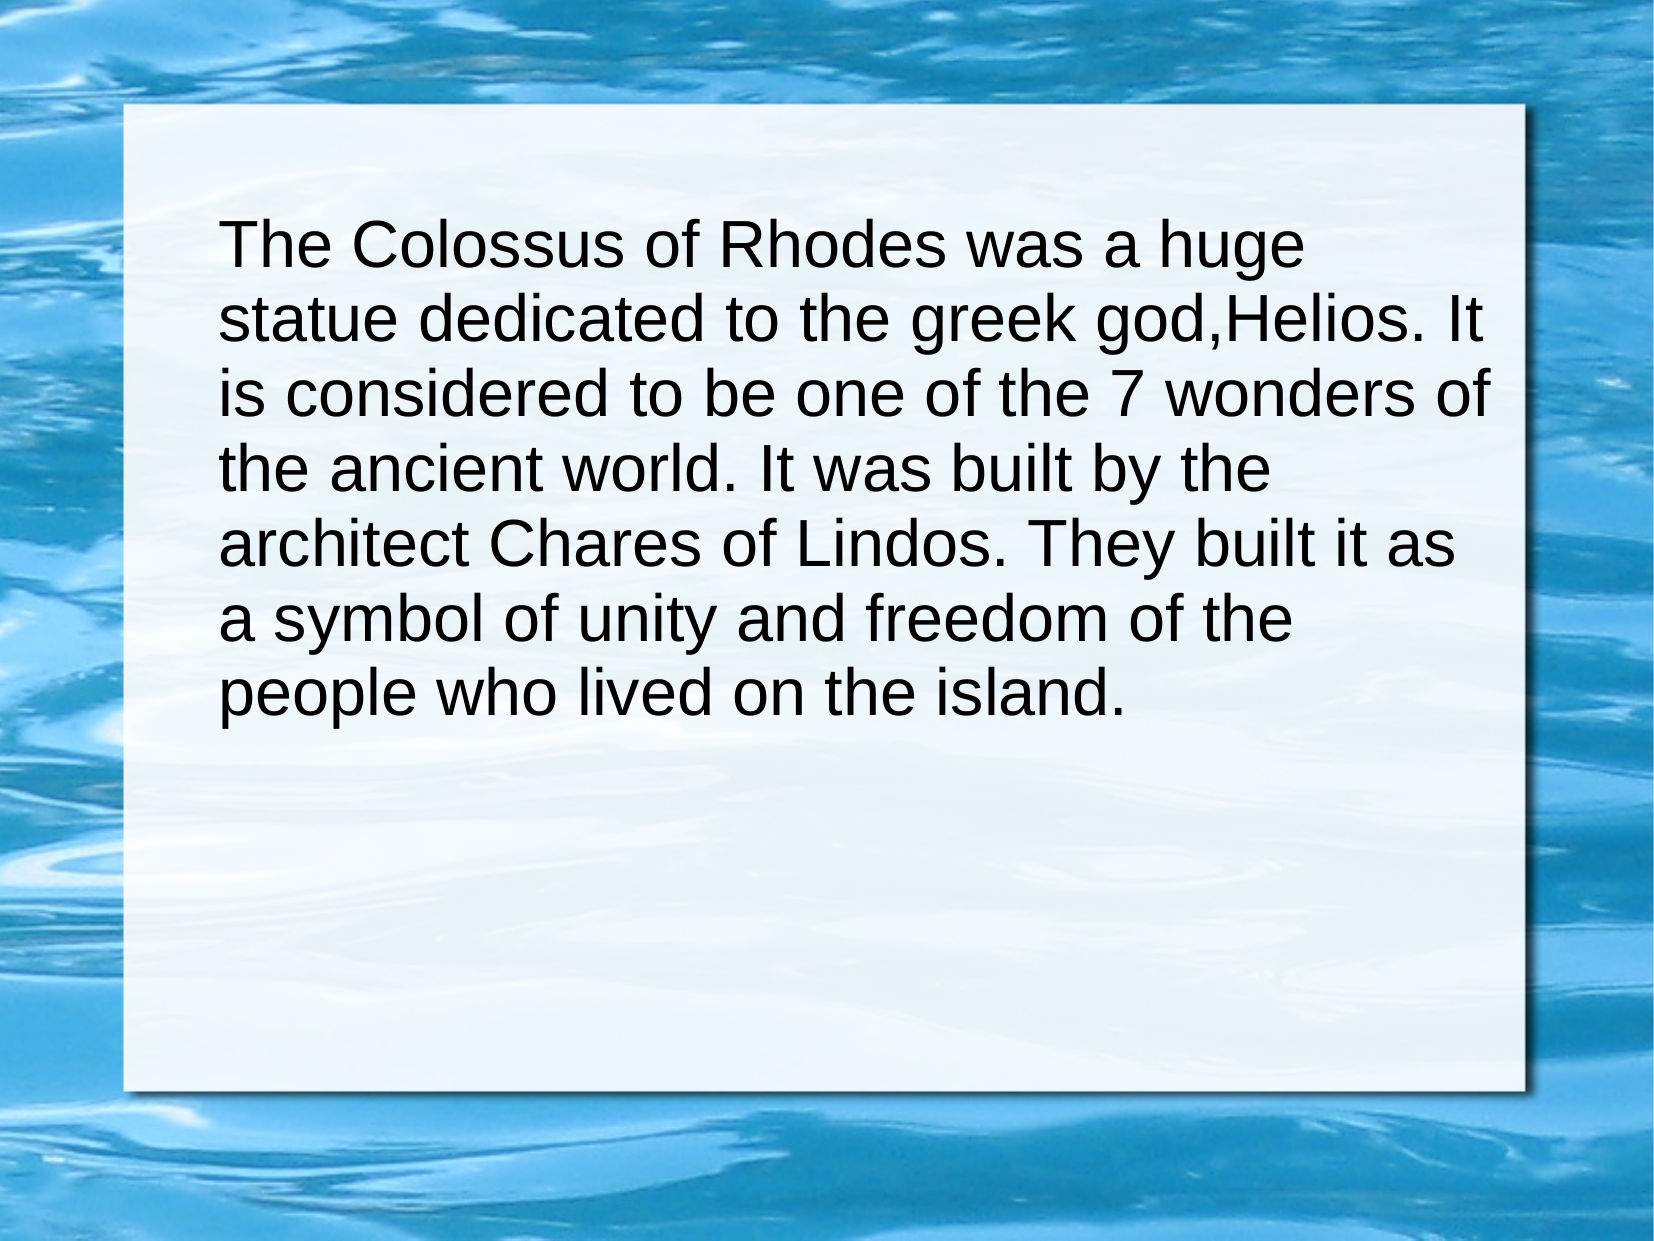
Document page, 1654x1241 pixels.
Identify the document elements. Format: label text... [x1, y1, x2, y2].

list The Colossus of Rhodes was a huge statue dedicated to the greek god,Helios. It is considered to be one of the 7 wonders of the ancient world. It was built by the architect Chares of Lindos. They built it as a symbol of unity and freedom of the people who lived on the island. [147, 206, 1506, 945]
picture [0, 0, 1654, 1241]
